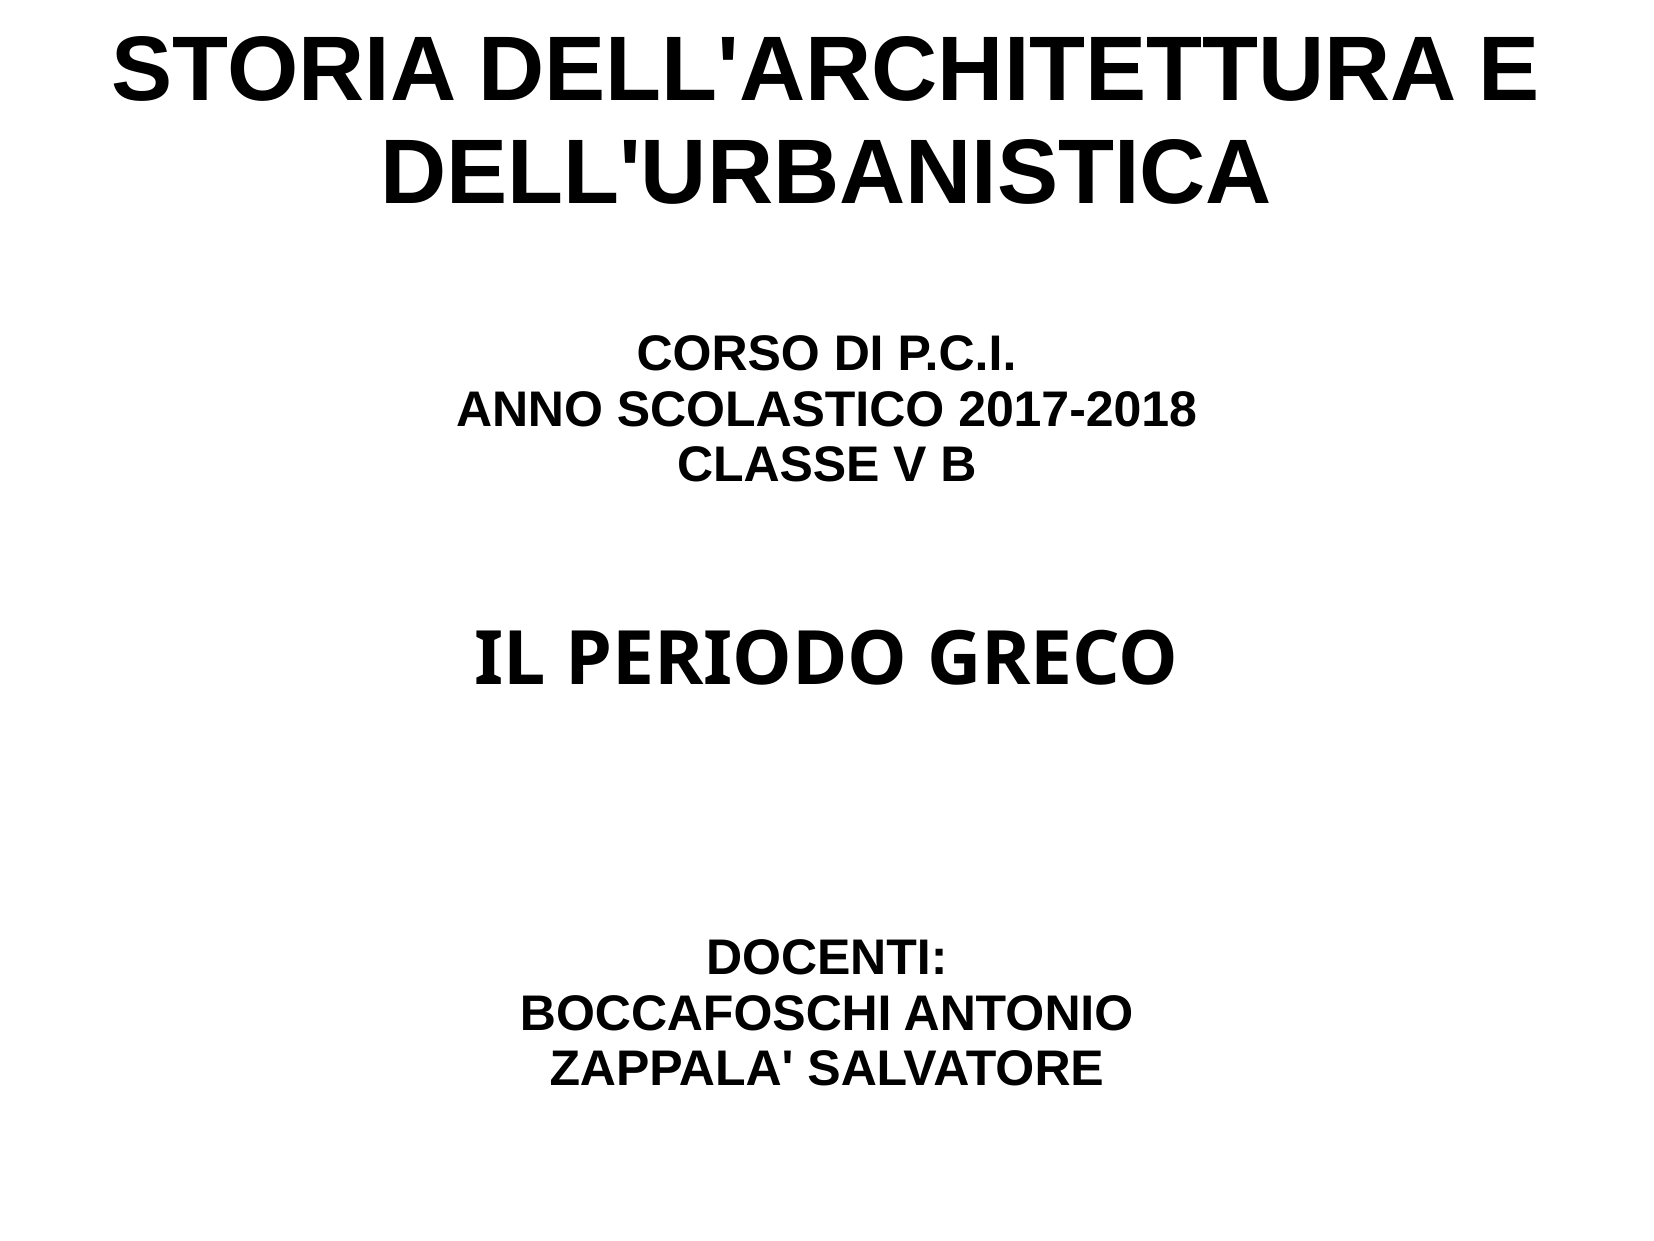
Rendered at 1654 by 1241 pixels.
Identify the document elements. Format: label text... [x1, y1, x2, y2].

title STORIA DELL'ARCHITETTURA E DELL'URBANISTICA CORSO DI P.C.I. ANNO SCOLASTICO 2017-2018 CLASSE V B IL PERIODO GRECO DOCENTI: BOCCAFOSCHI ANTONIO ZAPPALA' SALVATORE [0, 11, 1654, 1103]
